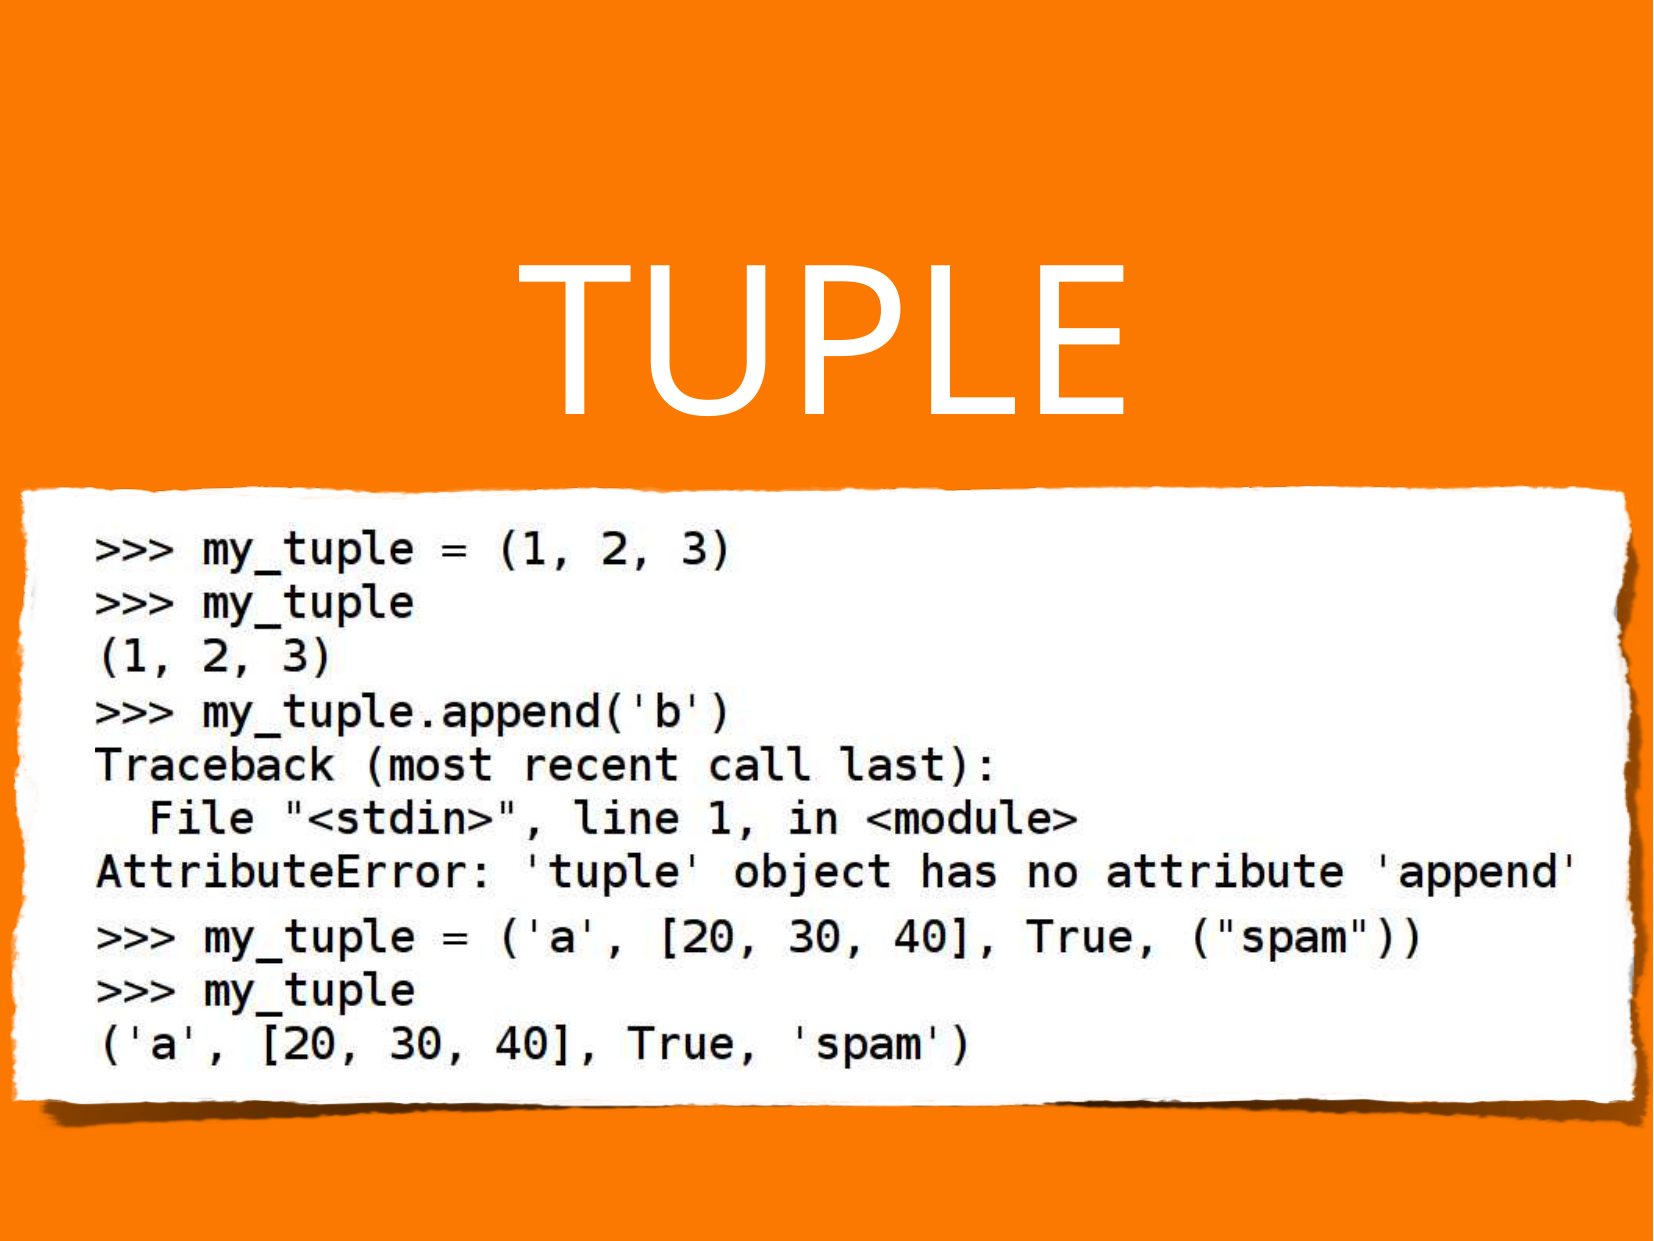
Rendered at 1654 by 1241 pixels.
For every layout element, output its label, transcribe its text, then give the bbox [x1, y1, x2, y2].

text_box TUPLE [0, 185, 1653, 451]
picture [3, 478, 1653, 1131]
